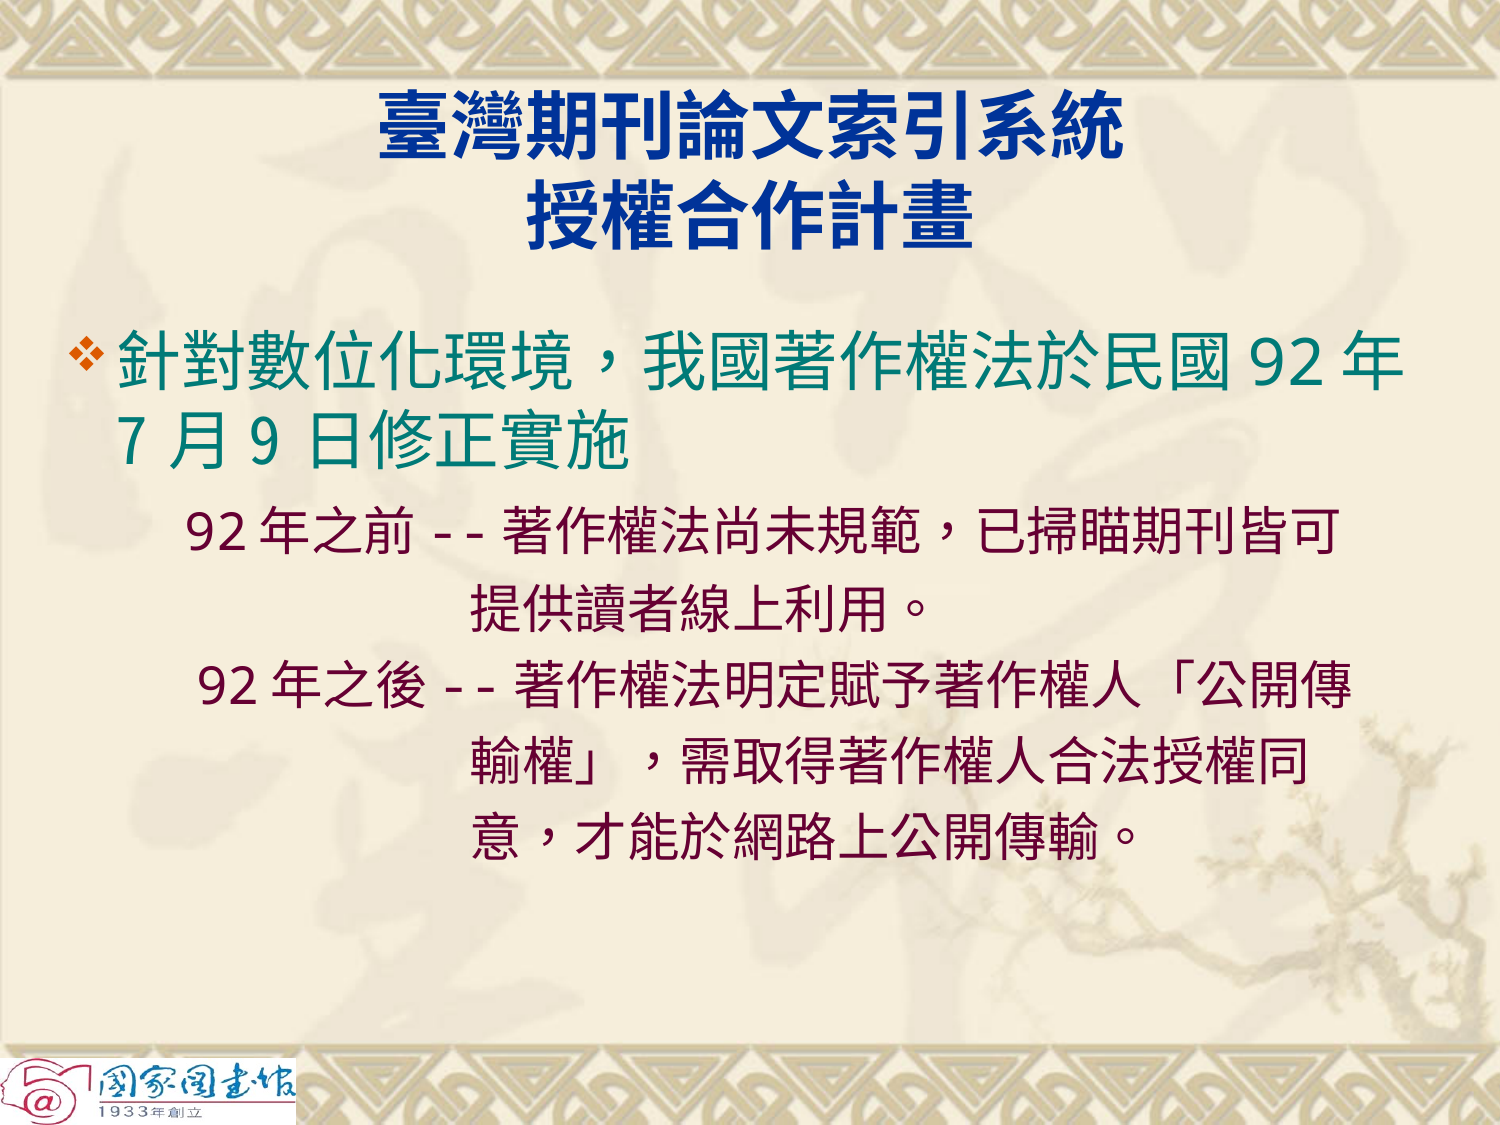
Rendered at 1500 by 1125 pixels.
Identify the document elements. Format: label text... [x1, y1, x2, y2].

picture [0, 0, 1500, 1125]
title 臺灣期刊論文索引系統 授權合作計畫 [50, 74, 1452, 263]
list 針對數位化環境，我國著作權法於民國92年7月9日修正實施 92年之前--著作權法尚未規範，已掃瞄期刊皆可 提供讀者線上利用。 92年之後--著作權法明定賦予著作權人「公開傳 輸權」，需取得著作權人合法授權同 意，才能於網路上公開傳輸。 [50, 312, 1452, 1001]
